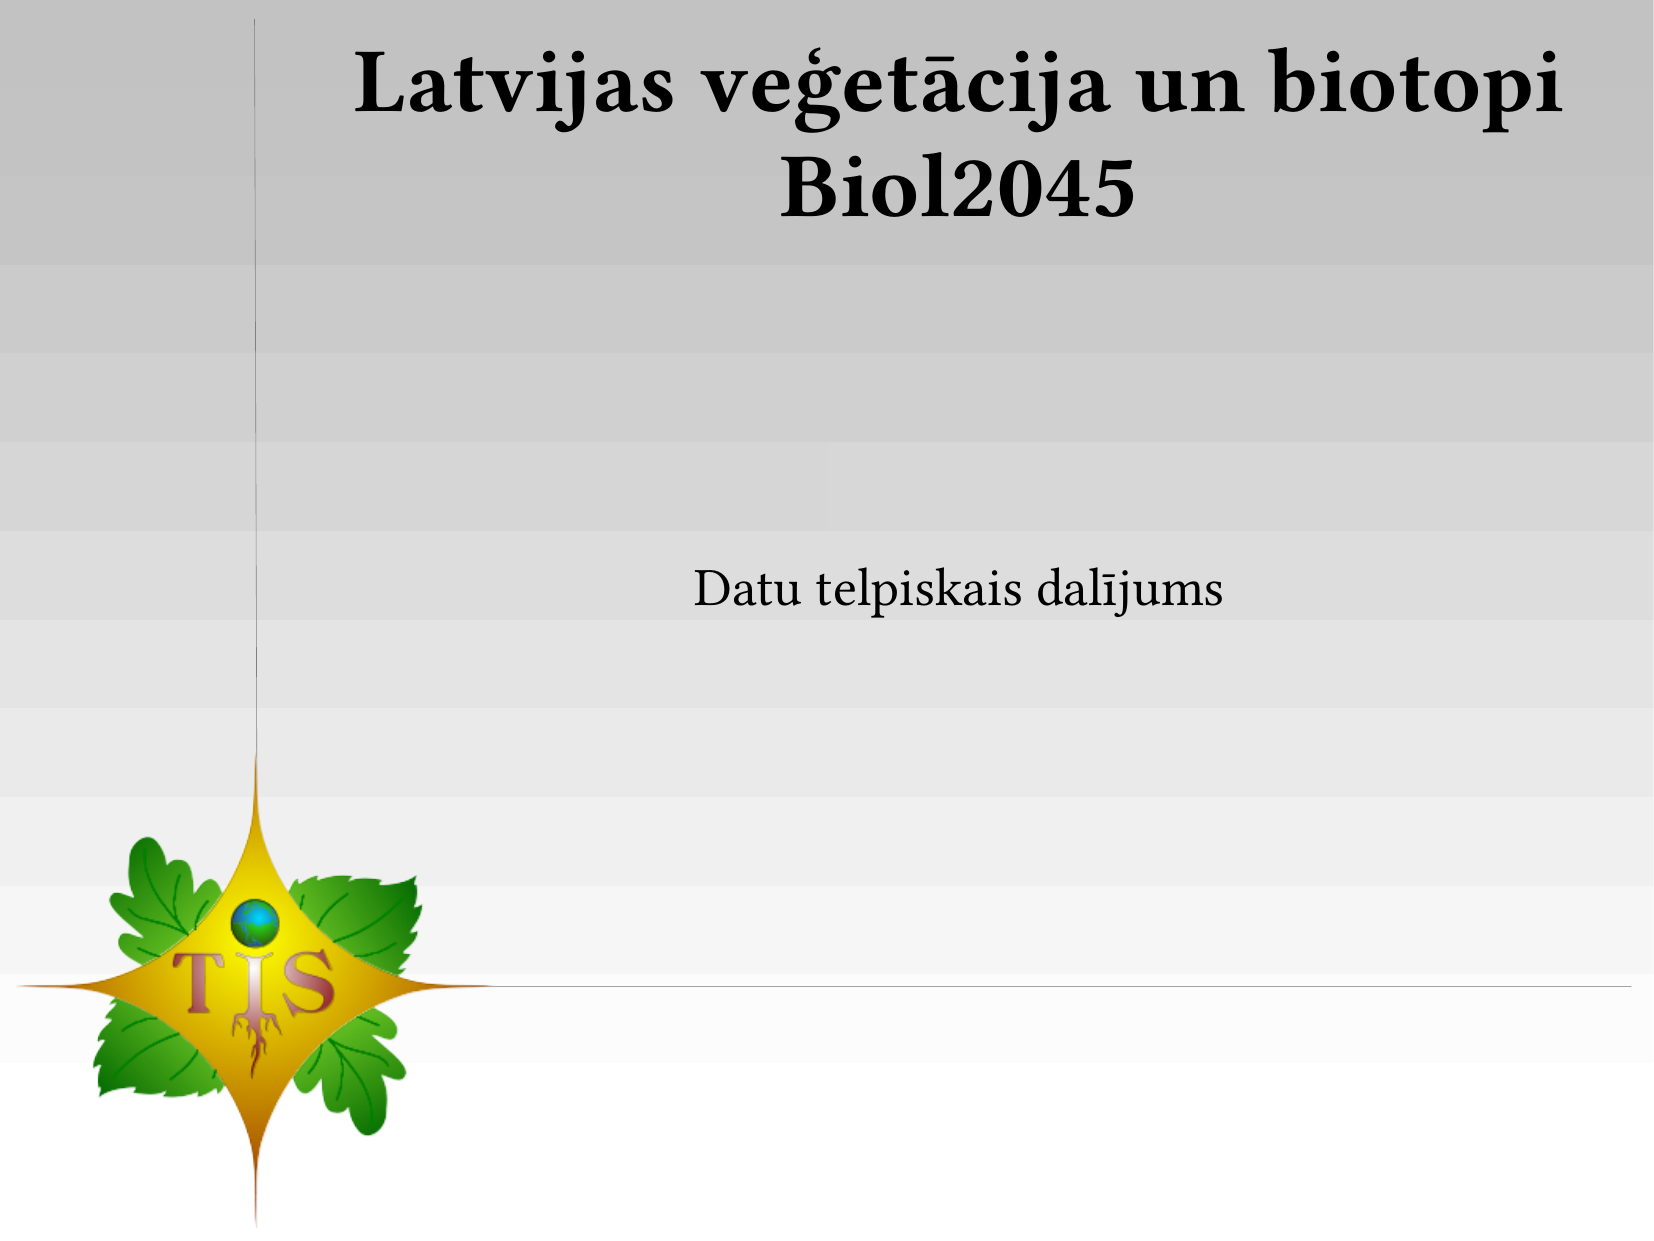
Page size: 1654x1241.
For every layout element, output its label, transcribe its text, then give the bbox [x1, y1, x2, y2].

picture [0, 0, 1654, 1241]
title Datu telpiskais dalījums [295, 314, 1625, 861]
